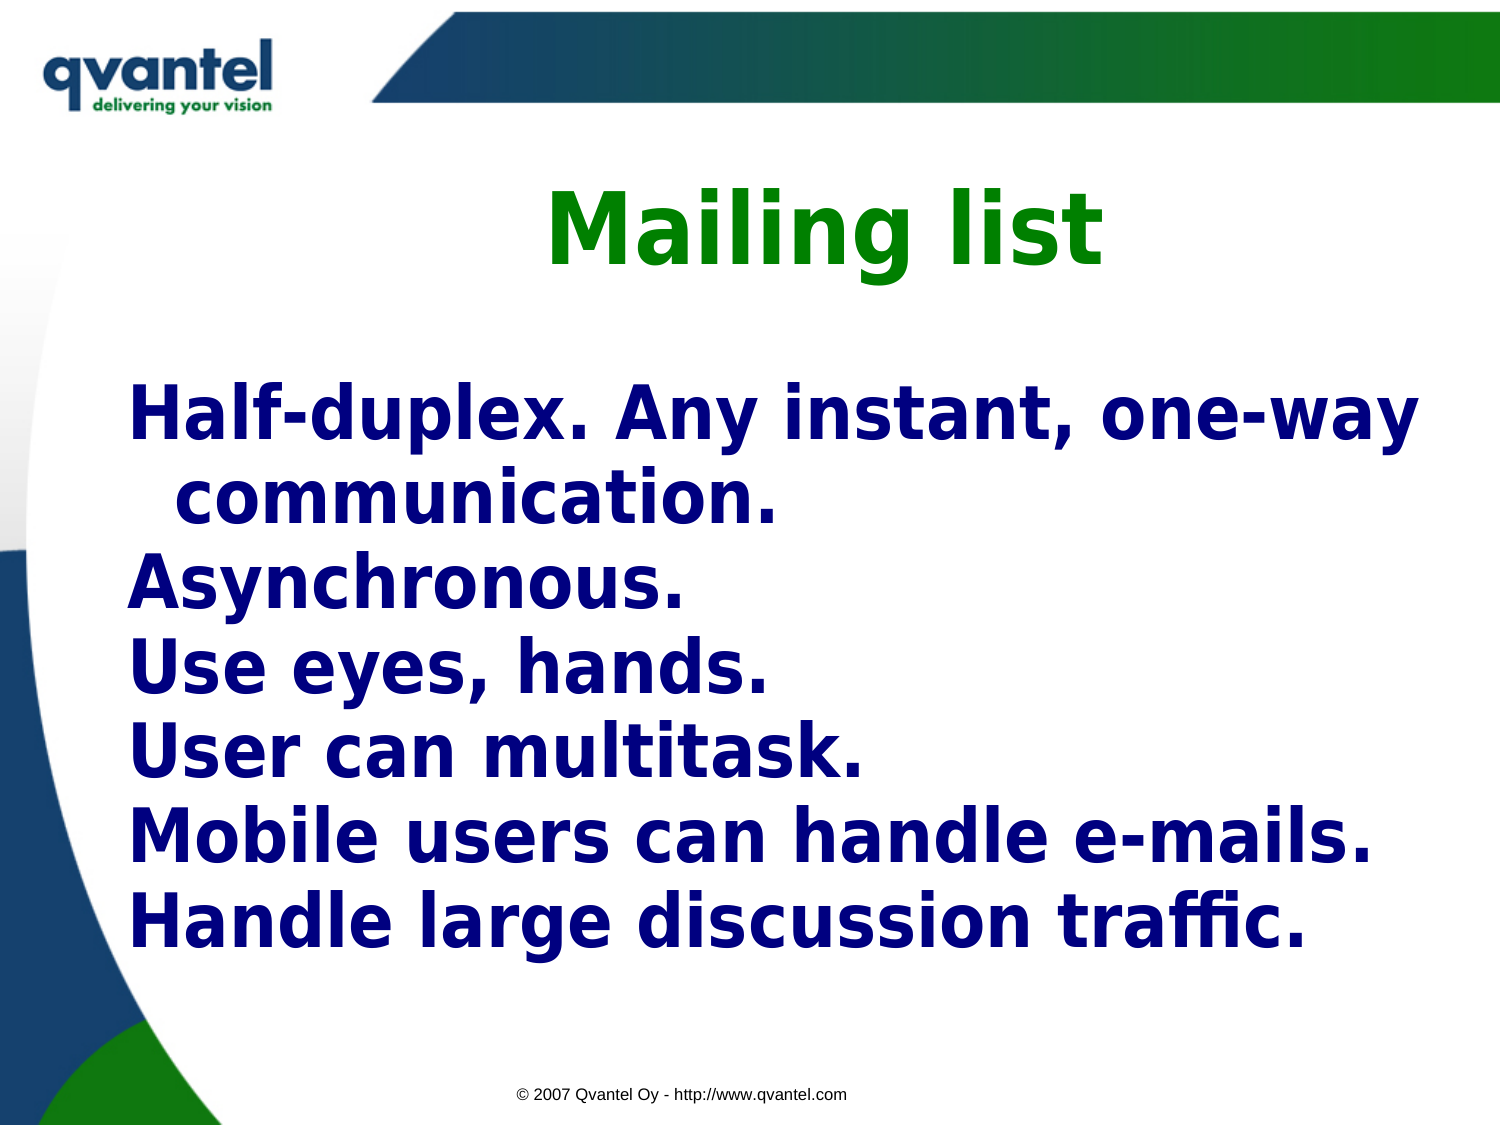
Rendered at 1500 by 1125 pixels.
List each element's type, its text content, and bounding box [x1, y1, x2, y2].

picture [0, 0, 1500, 1125]
text_box Mailing list Half-duplex. Any instant, one-way communication. Asynchronous. Use eyes, hands. User can multitask. Mobile users can handle e-mails. Handle large discussion traffic. [112, 166, 1500, 976]
